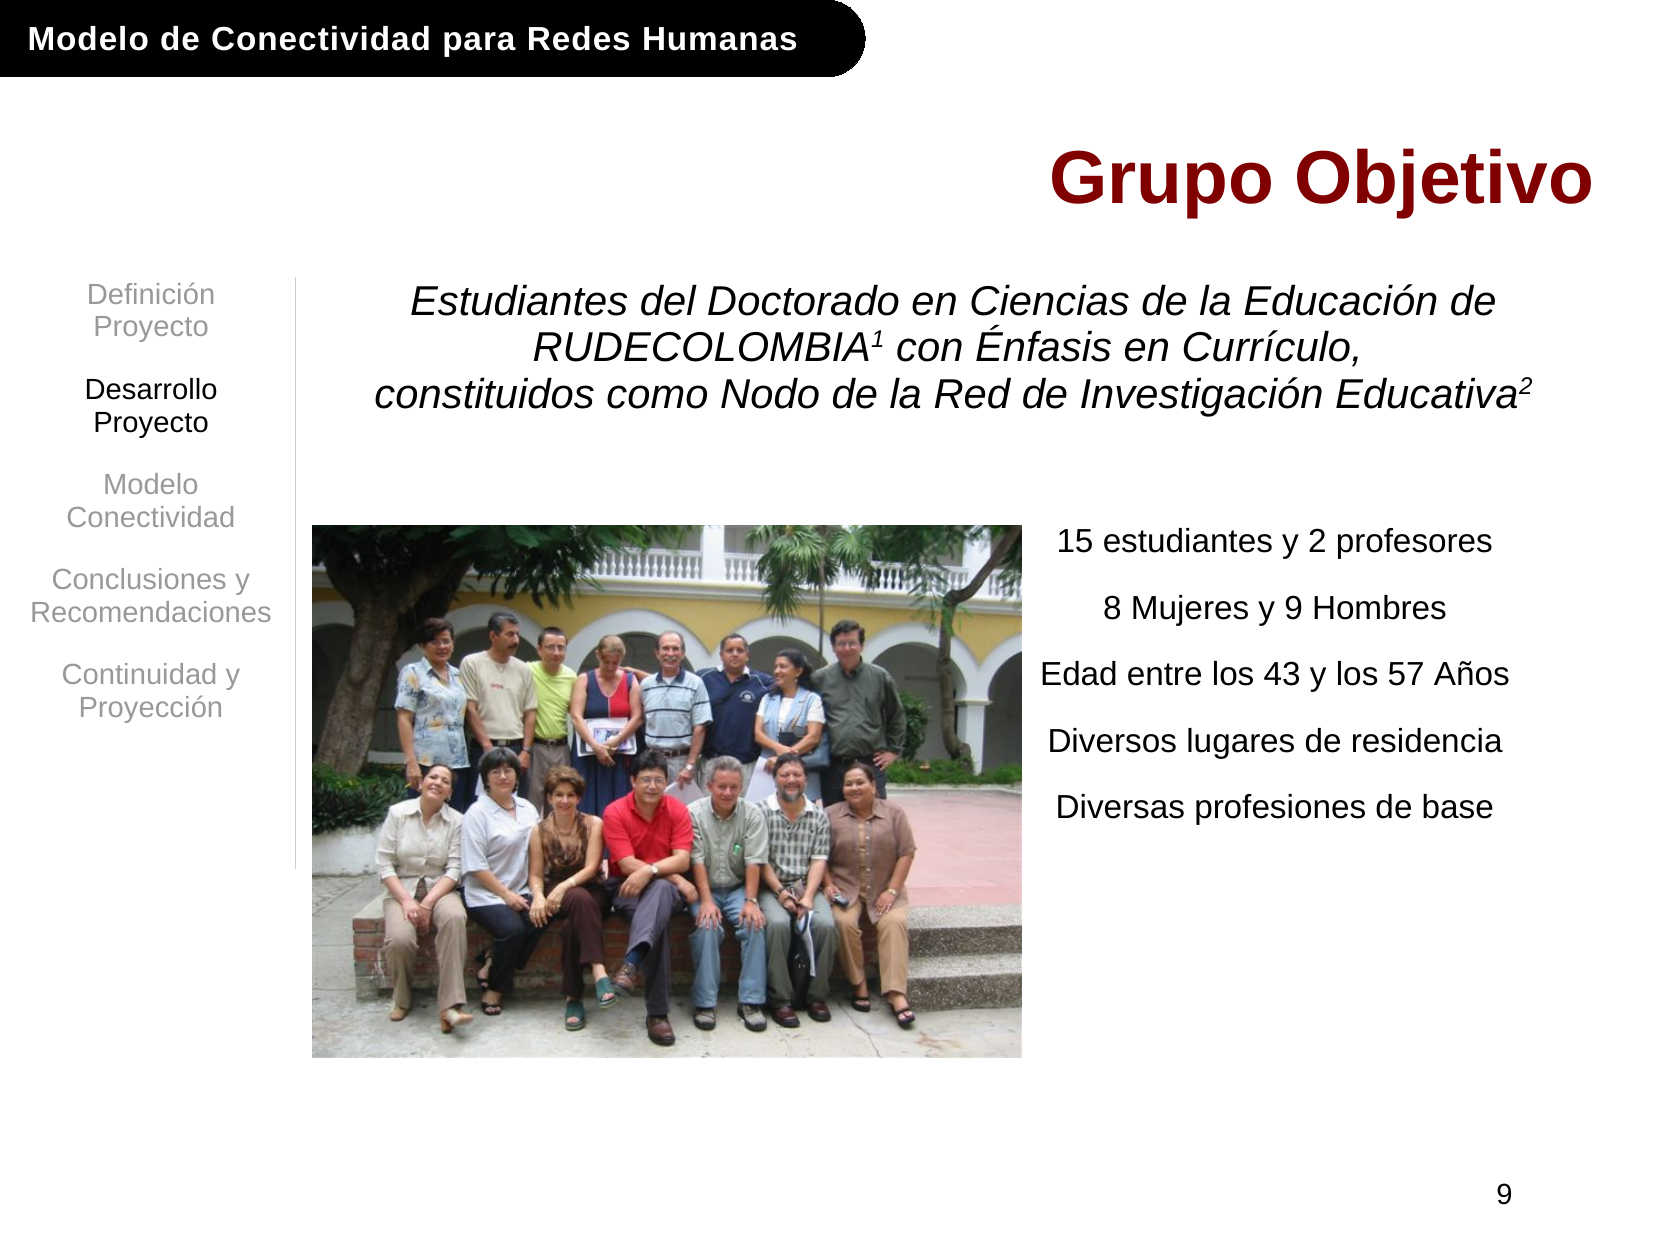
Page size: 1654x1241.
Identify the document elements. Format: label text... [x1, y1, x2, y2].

picture [312, 525, 1022, 1058]
list Estudiantes del Doctorado en Ciencias de la Educación de RUDECOLOMBIA1 con Énfasis en Currículo, constituidos como Nodo de la Red de Investigación Educativa2 15 estudiantes y 2 profesores 8 Mujeres y 9 Hombres Edad entre los 43 y los 57 Años Diversos lugares de residencia Diversas profesiones de base [312, 277, 1595, 1142]
list Definición Proyecto Desarrollo Proyecto Modelo Conectividad Conclusiones y Recomendaciones Continuidad y Proyección [17, 277, 285, 862]
title Grupo Objetivo [118, 118, 1595, 237]
